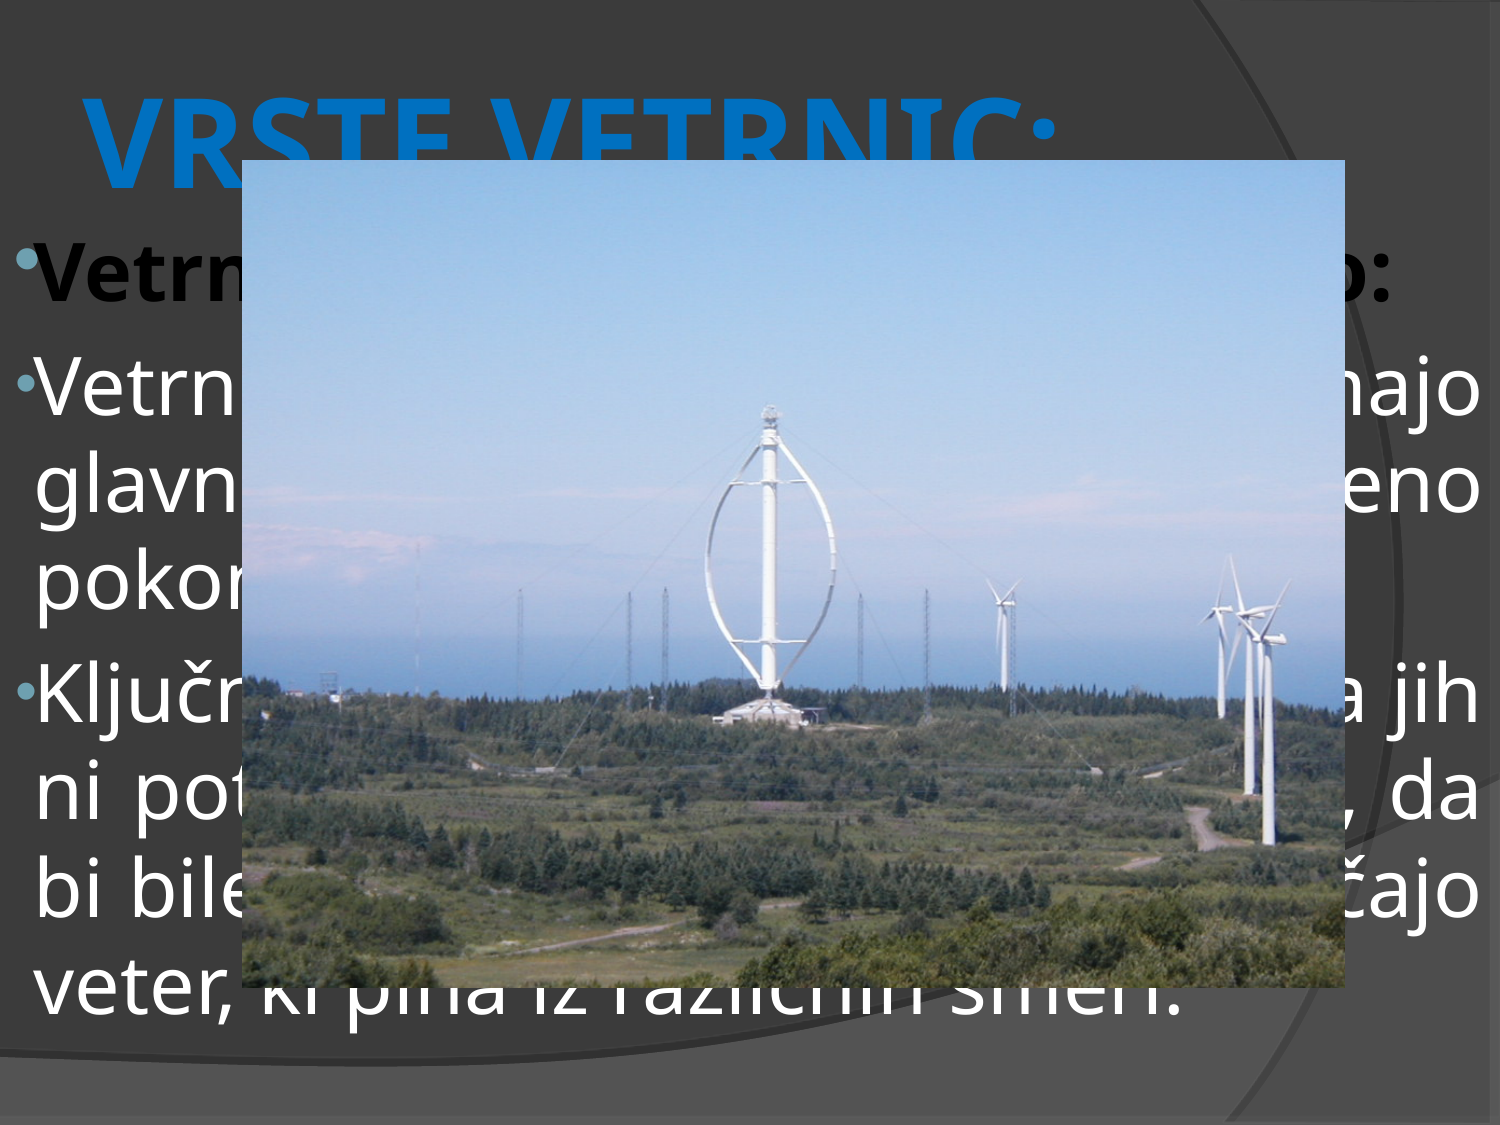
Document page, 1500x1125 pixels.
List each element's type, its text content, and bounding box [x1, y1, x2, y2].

title VRSTE VETRNIC: [75, 45, 1300, 208]
picture [242, 160, 1345, 988]
list Vetrne turbine z vertikalno osjo: Vetrne turbine z vertikalno osjo imajo glavno gred rotorja postavljeno pokončno. Ključna prednost takih turbin je, da jih ni potrebno obračati v smer vetra, da bi bile učinkovite, saj lahko izkoriščajo veter, ki piha iz različnih smeri. [0, 208, 1500, 1125]
